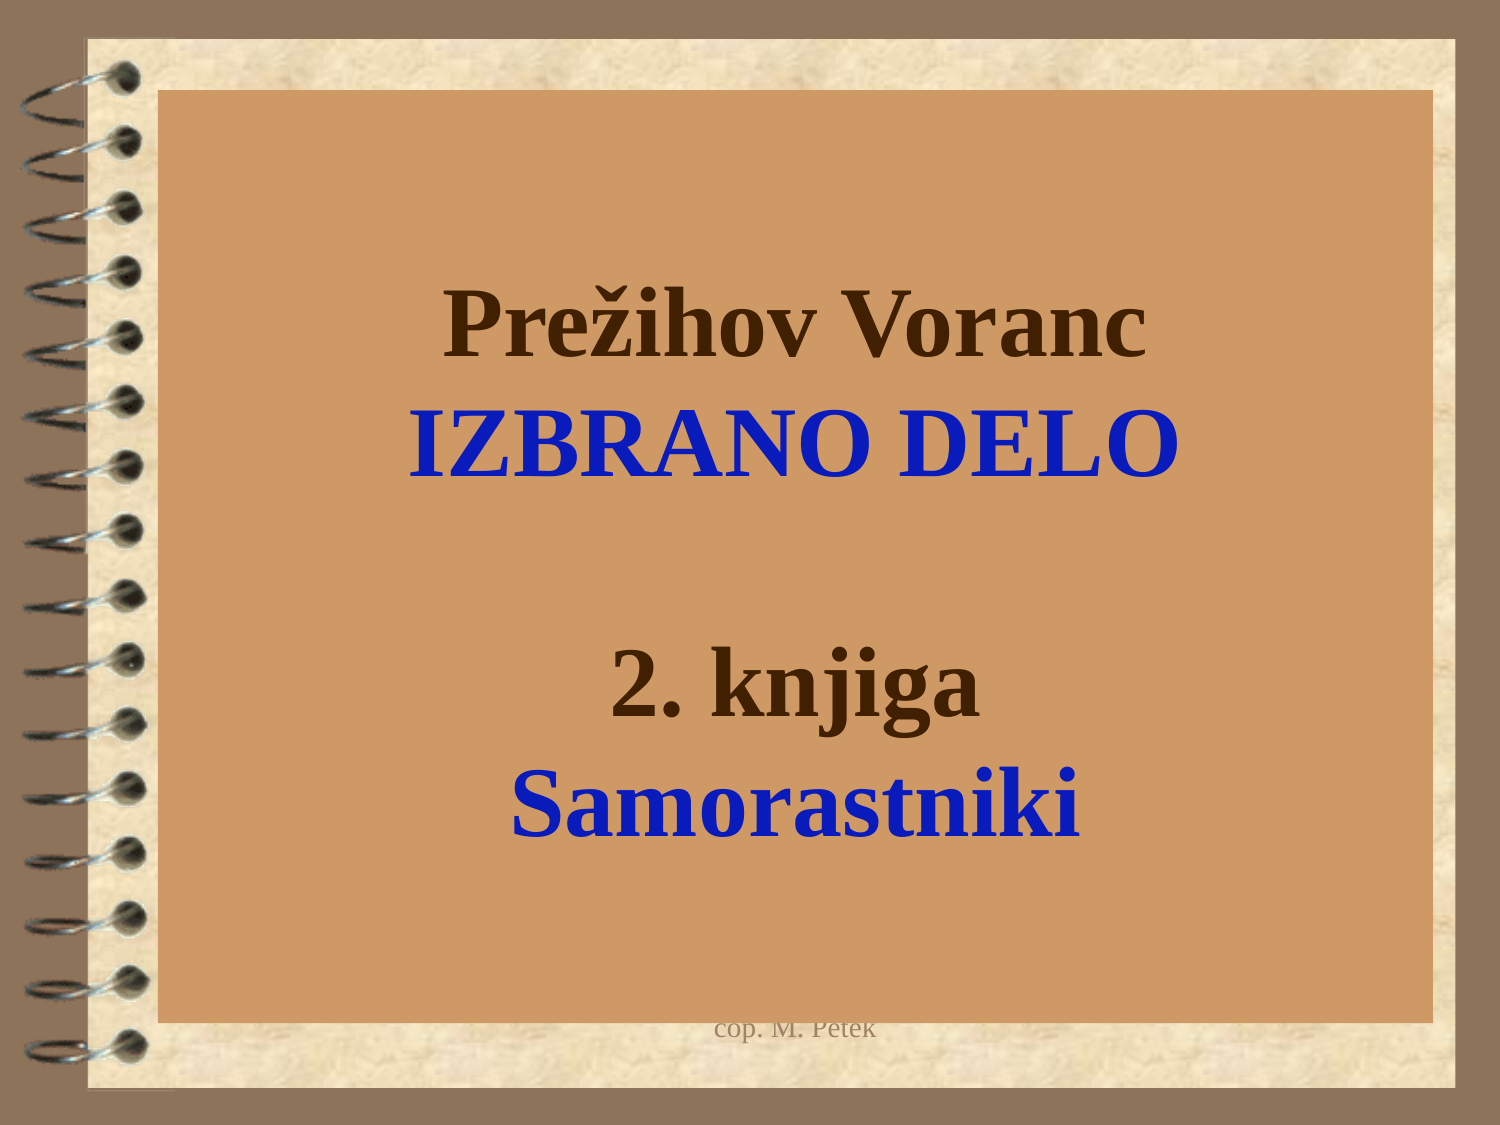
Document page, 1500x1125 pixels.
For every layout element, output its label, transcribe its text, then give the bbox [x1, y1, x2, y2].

title Prežihov Voranc IZBRANO DELO 2. knjiga Samorastniki [157, 90, 1433, 1024]
picture [0, 0, 1456, 1125]
